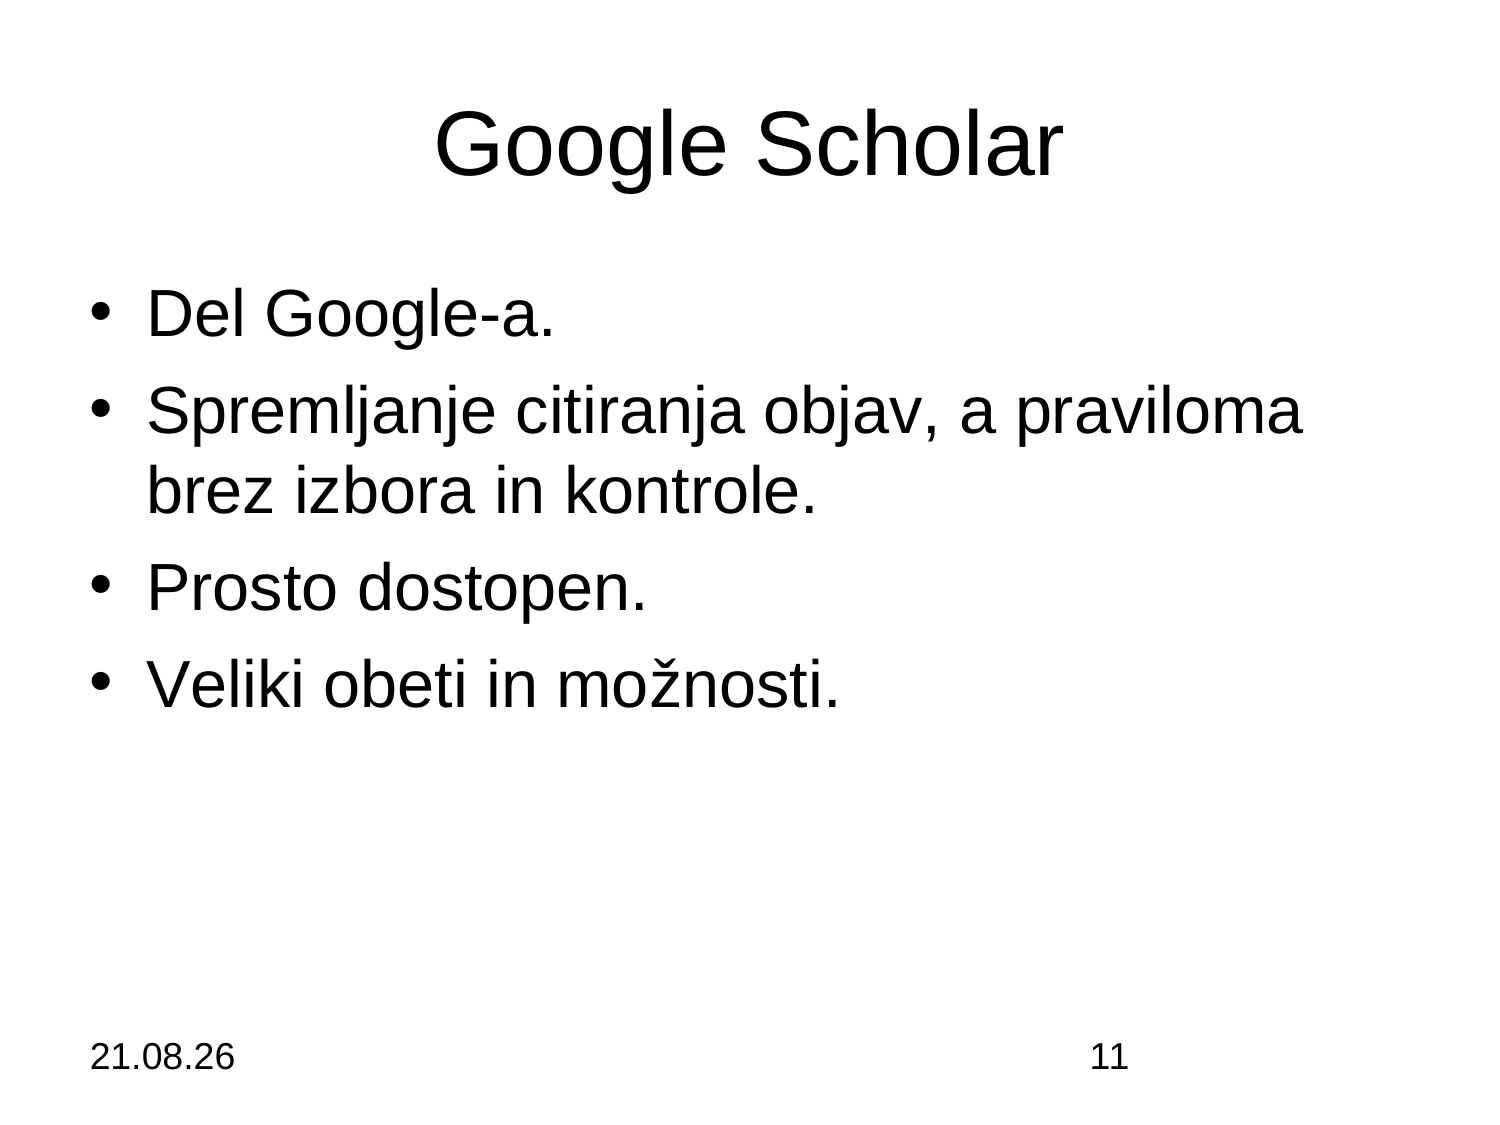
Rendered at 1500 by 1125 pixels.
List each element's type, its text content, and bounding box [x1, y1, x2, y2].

list Del Google-a. Spremljanje citiranja objav, a praviloma brez izbora in kontrole. Prosto dostopen. Veliki obeti in možnosti. [75, 262, 1426, 1006]
title Google Scholar [75, 45, 1426, 233]
